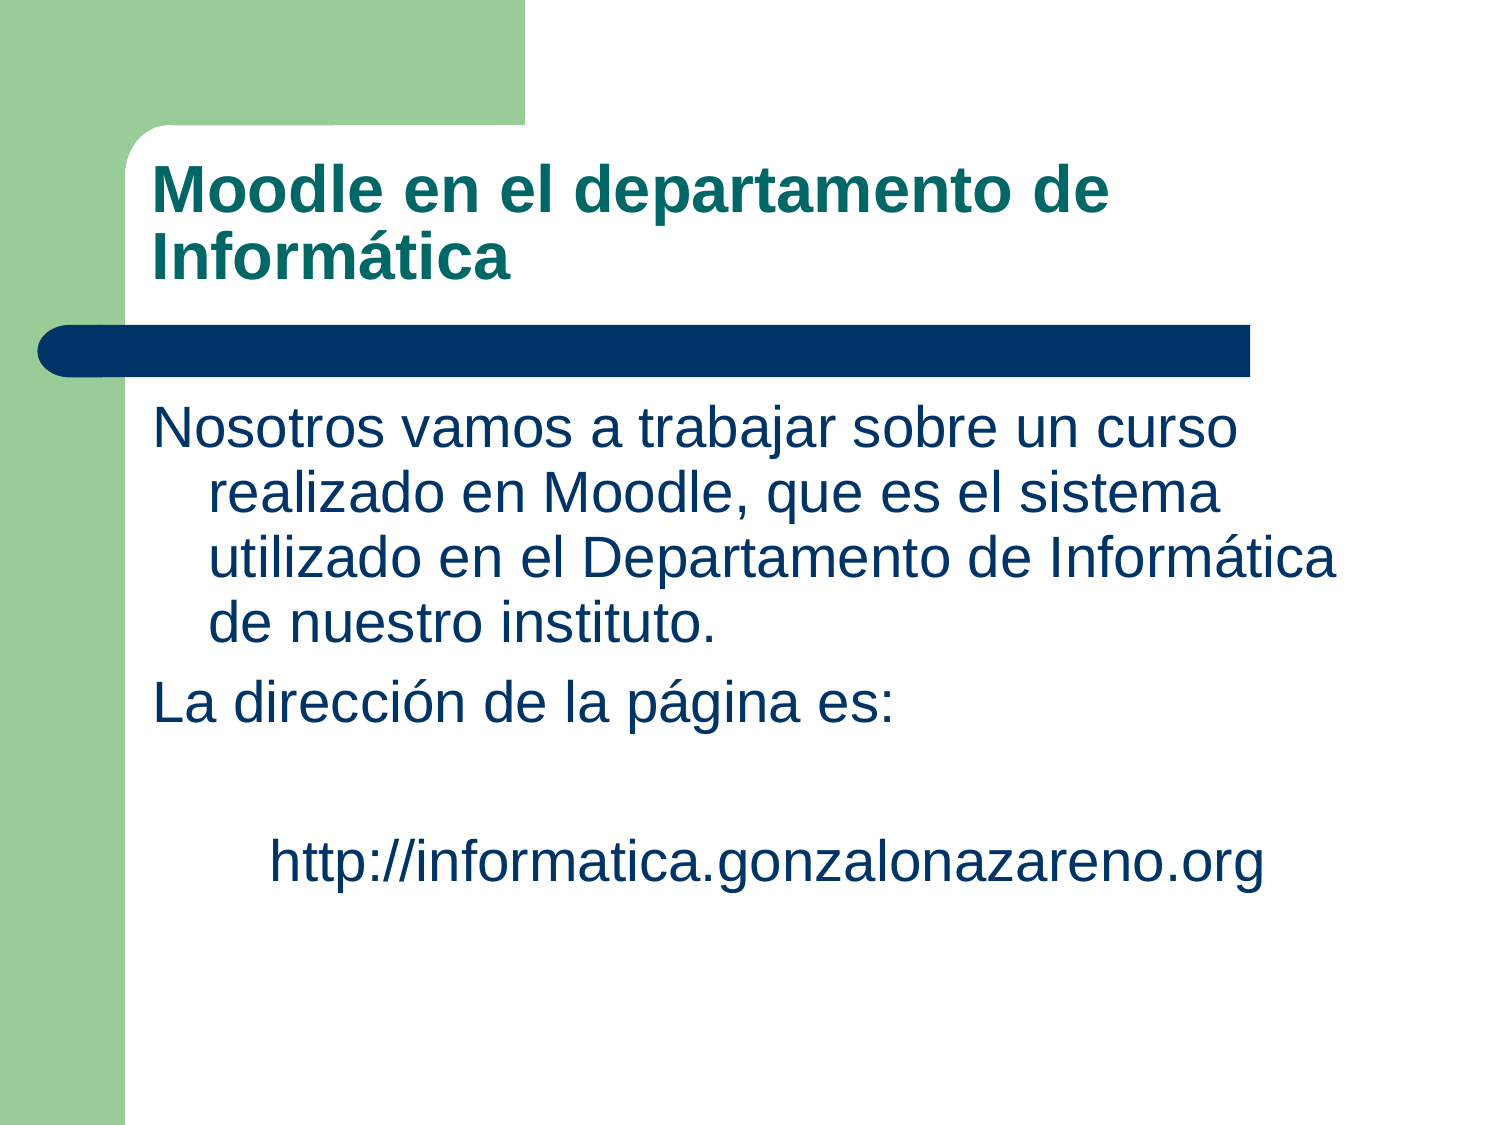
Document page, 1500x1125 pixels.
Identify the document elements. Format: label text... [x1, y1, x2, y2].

list Nosotros vamos a trabajar sobre un curso realizado en Moodle, que es el sistema utilizado en el Departamento de Informática de nuestro instituto. La dirección de la página es: http://informatica.gonzalonazareno.org [137, 387, 1400, 999]
title Moodle en el departamento de Informática [136, 136, 1414, 301]
